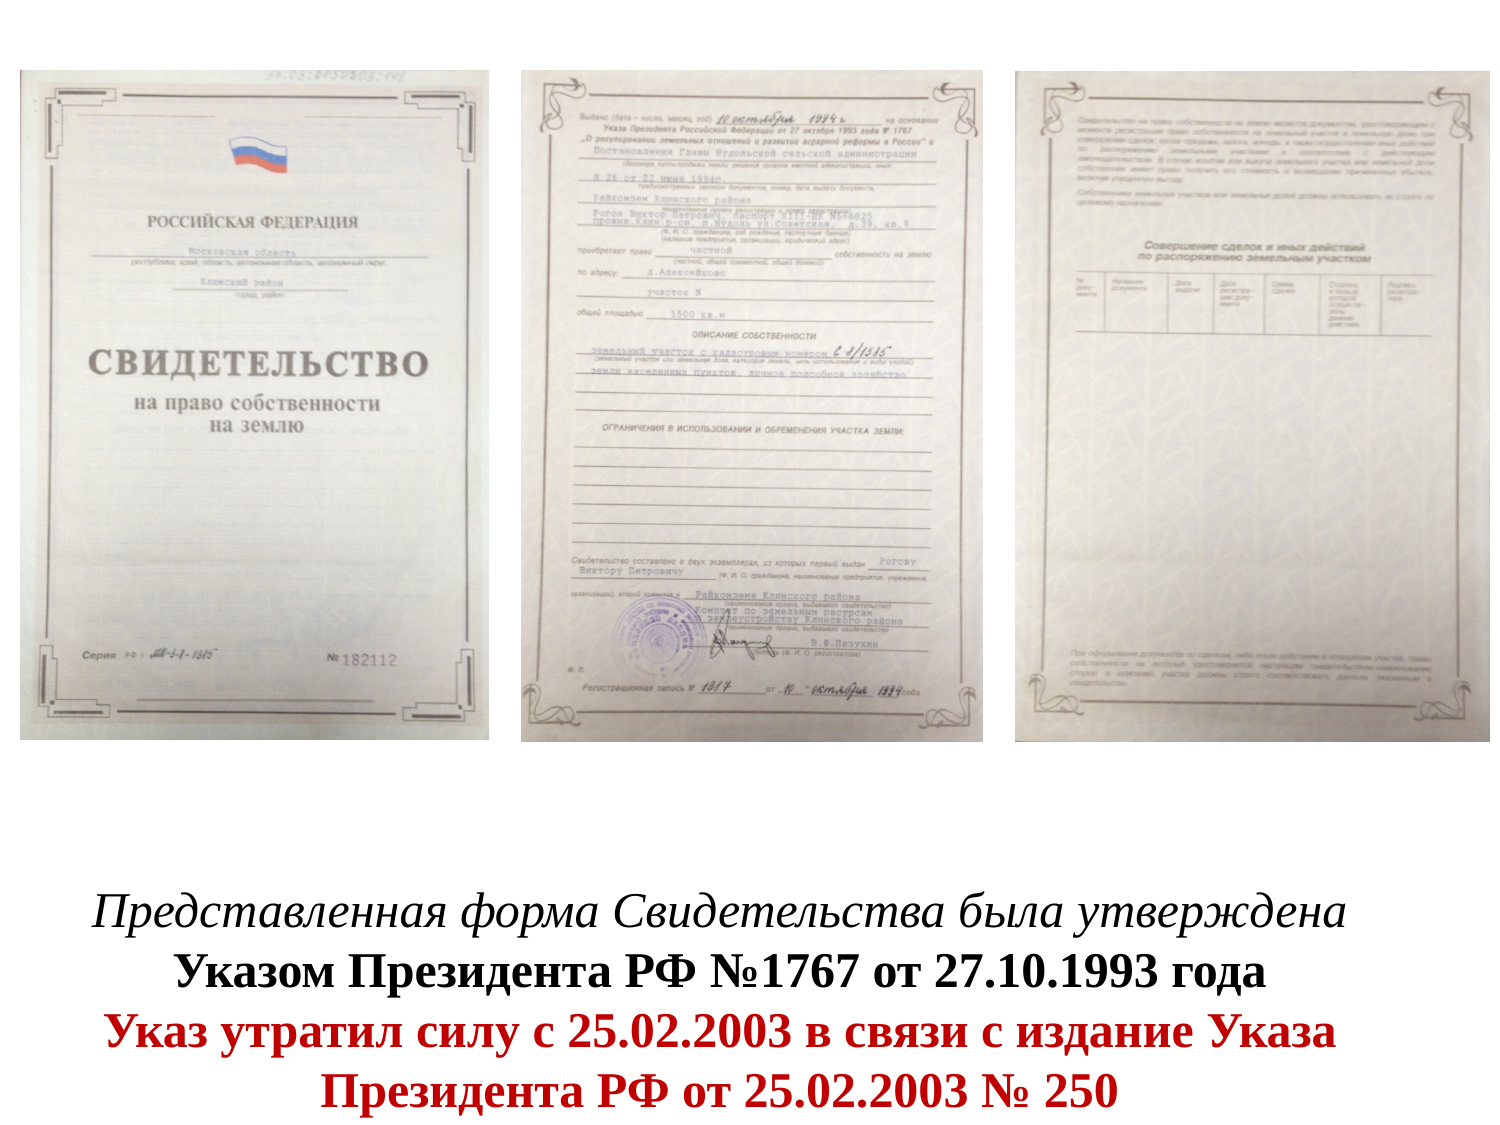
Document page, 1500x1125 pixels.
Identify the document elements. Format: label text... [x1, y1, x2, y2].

picture [20, 70, 489, 740]
text_box Представленная форма Свидетельства была утверждена Указом Президента РФ №1767 от 27.10.1993 года Указ утратил силу с 25.02.2003 в связи с издание Указа Президента РФ от 25.02.2003 № 250 [77, 869, 1424, 1125]
picture [521, 70, 983, 742]
picture [1015, 71, 1490, 742]
